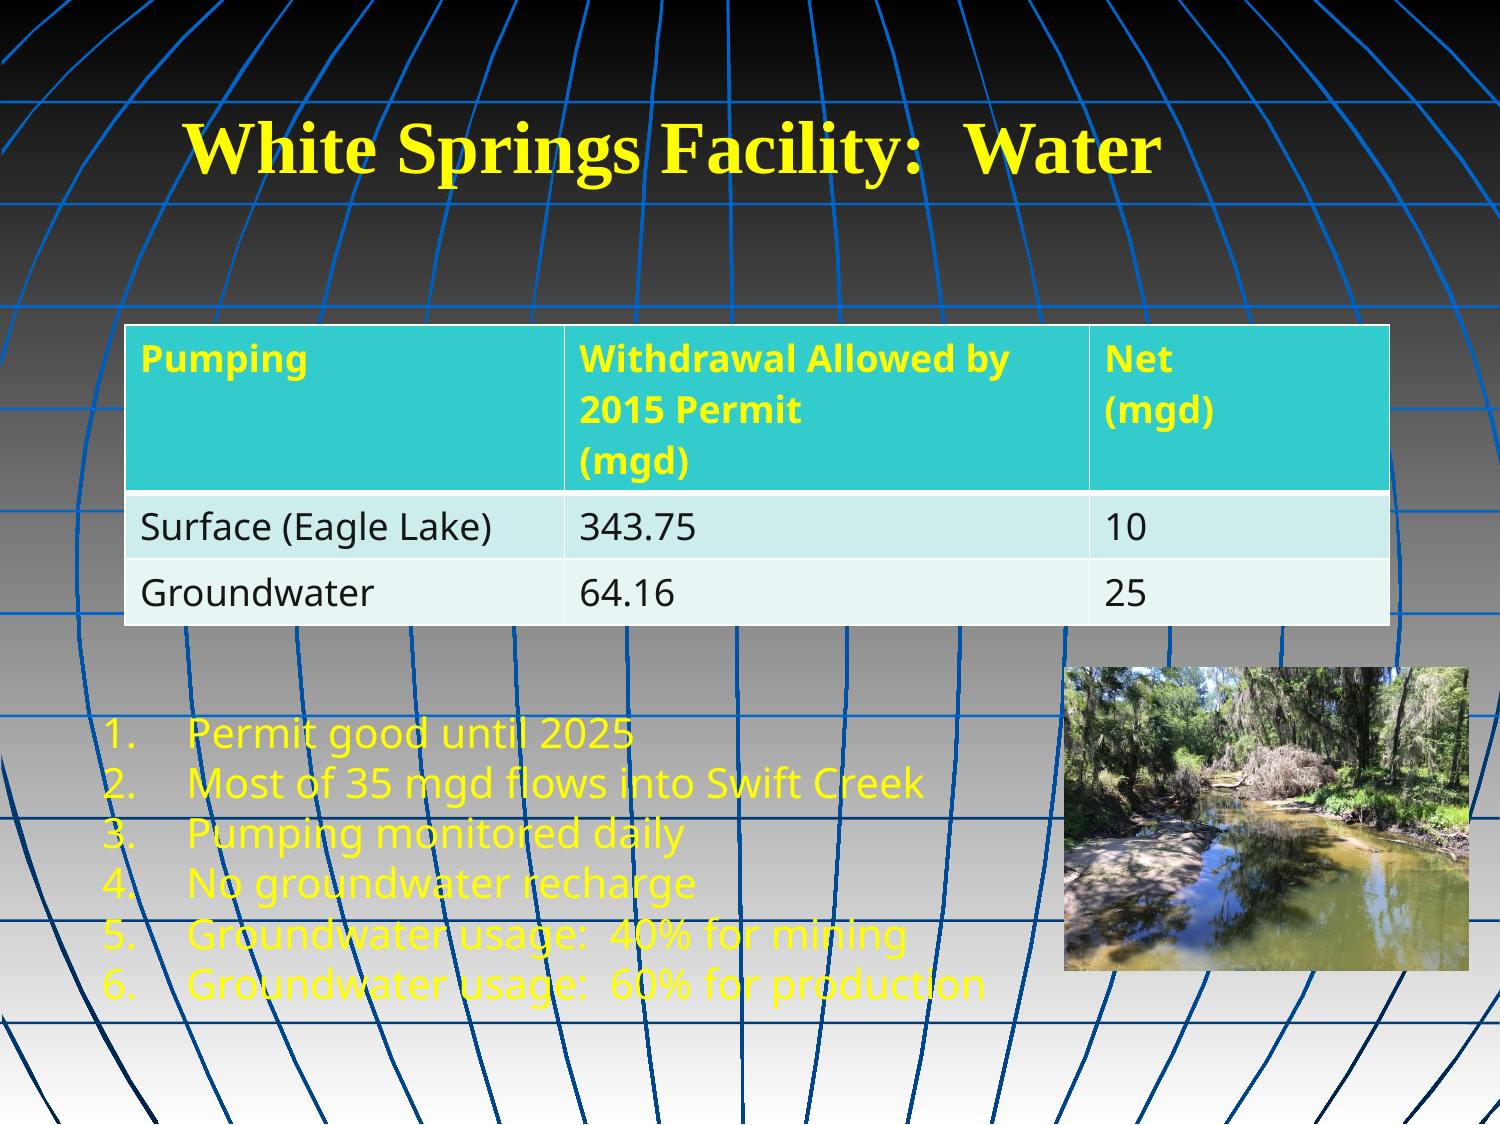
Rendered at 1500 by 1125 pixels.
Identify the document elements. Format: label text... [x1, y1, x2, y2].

table_cell 25 [1090, 560, 1389, 624]
table_header Pumping [126, 326, 564, 490]
text_box Permit good until 2025 Most of 35 mgd flows into Swift Creek Pumping monitored daily No groundwater recharge Groundwater usage: 40% for mining Groundwater usage: 60% for production [87, 699, 1002, 1015]
title White Springs Facility: Water [75, 62, 1288, 225]
table_cell 10 [1090, 496, 1389, 558]
table_cell 64.16 [565, 560, 1089, 624]
table_header Net (mgd) [1090, 326, 1389, 490]
table_cell Groundwater [126, 560, 564, 624]
table_cell Surface (Eagle Lake) [126, 496, 564, 558]
table_header Withdrawal Allowed by 2015 Permit (mgd) [565, 326, 1089, 490]
table_cell 343.75 [565, 496, 1089, 558]
picture [1064, 667, 1469, 971]
